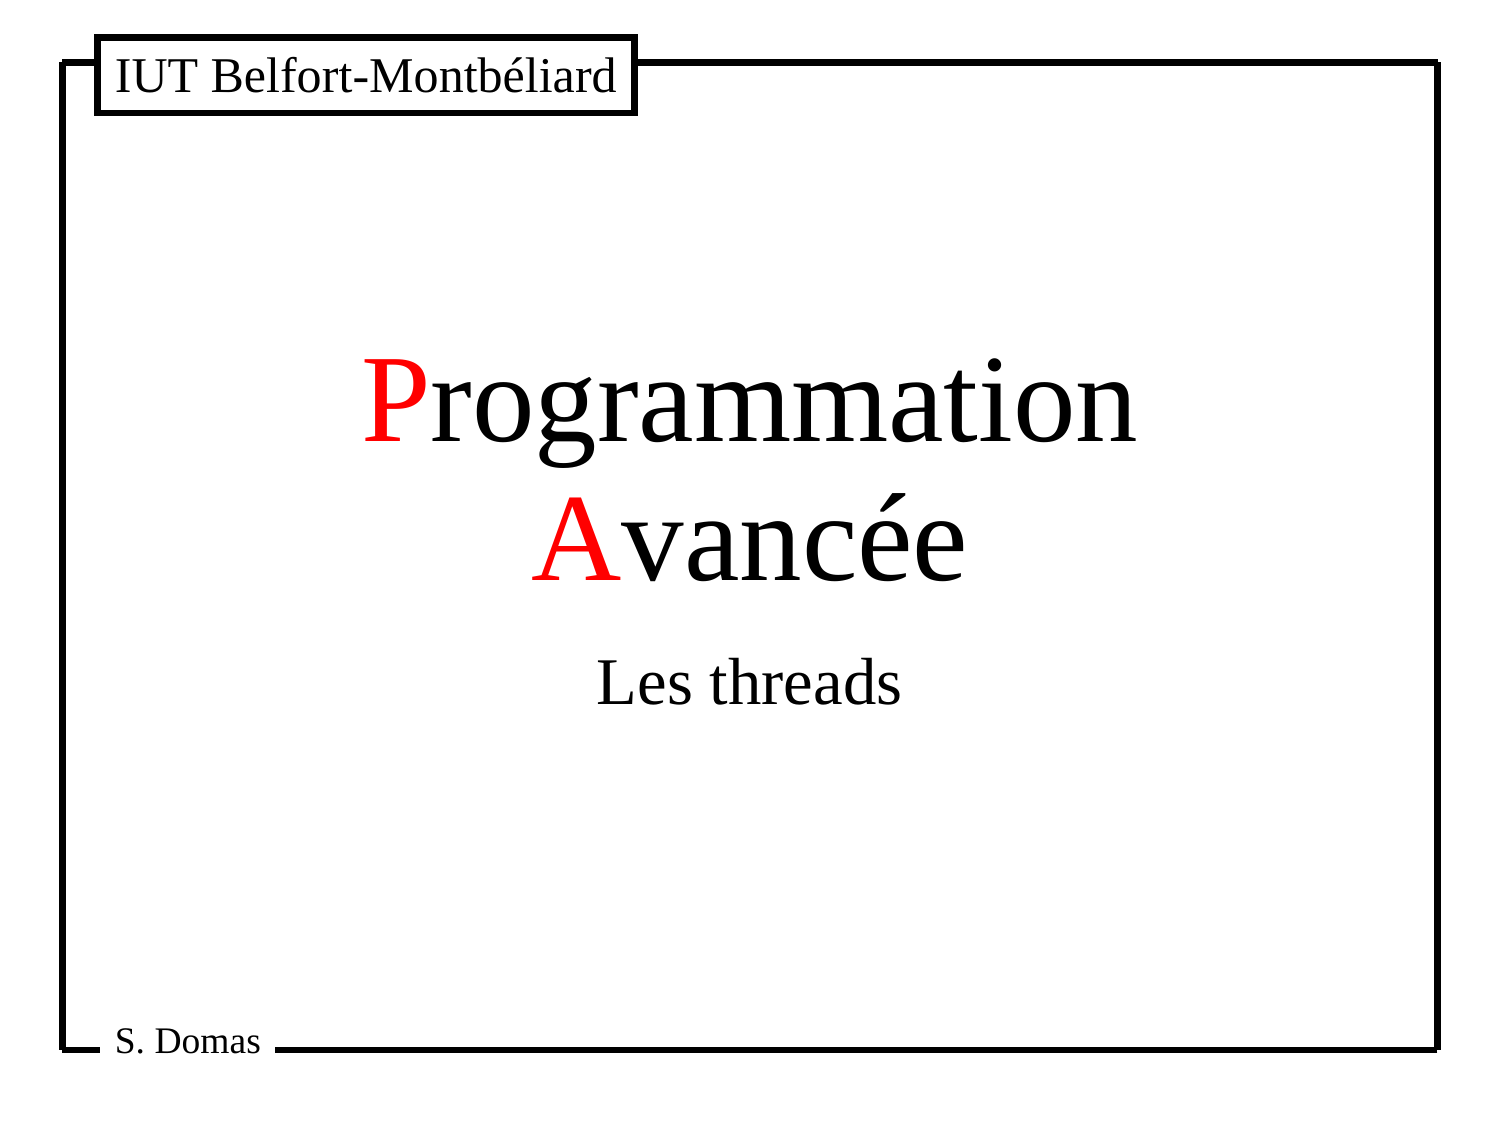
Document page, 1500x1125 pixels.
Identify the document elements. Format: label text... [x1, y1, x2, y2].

title Programmation Avancée [112, 322, 1388, 615]
text_box S. Domas [100, 1012, 276, 1070]
subtitle Les threads [225, 637, 1276, 851]
text_box IUT Belfort-Montbéliard [97, 37, 635, 114]
